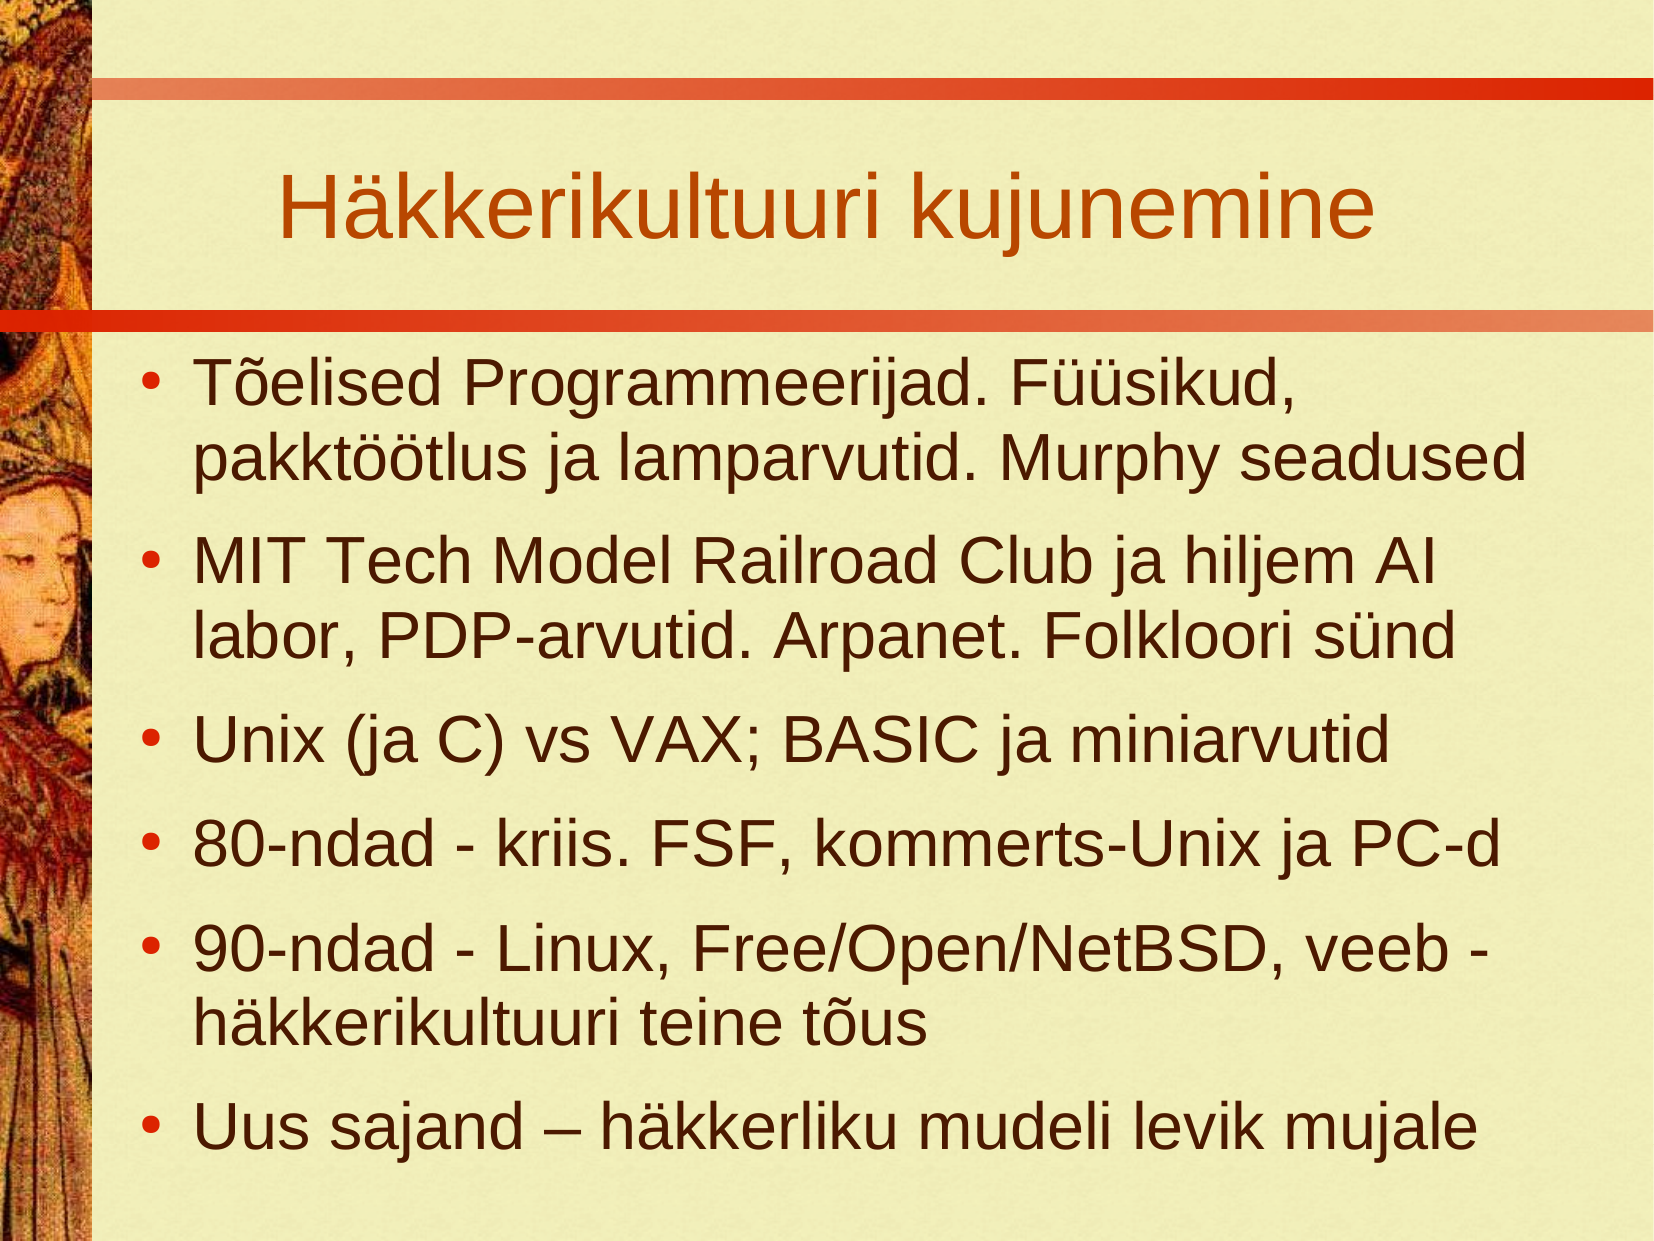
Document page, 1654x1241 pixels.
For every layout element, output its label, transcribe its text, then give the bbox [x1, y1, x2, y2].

picture [0, 332, 1654, 1241]
list Tõelised Programmeerijad. Füüsikud, pakktöötlus ja lamparvutid. Murphy seadused MIT Tech Model Railroad Club ja hiljem AI labor, PDP-arvutid. Arpanet. Folkloori sünd Unix (ja C) vs VAX; BASIC ja miniarvutid 80-ndad - kriis. FSF, kommerts-Unix ja PC-d 90-ndad - Linux, Free/Open/NetBSD, veeb - häkkerikultuuri teine tõus Uus sajand – häkkerliku mudeli levik mujale [121, 344, 1534, 1239]
picture [0, 0, 1654, 310]
title Häkkerikultuuri kujunemine [121, 102, 1534, 311]
